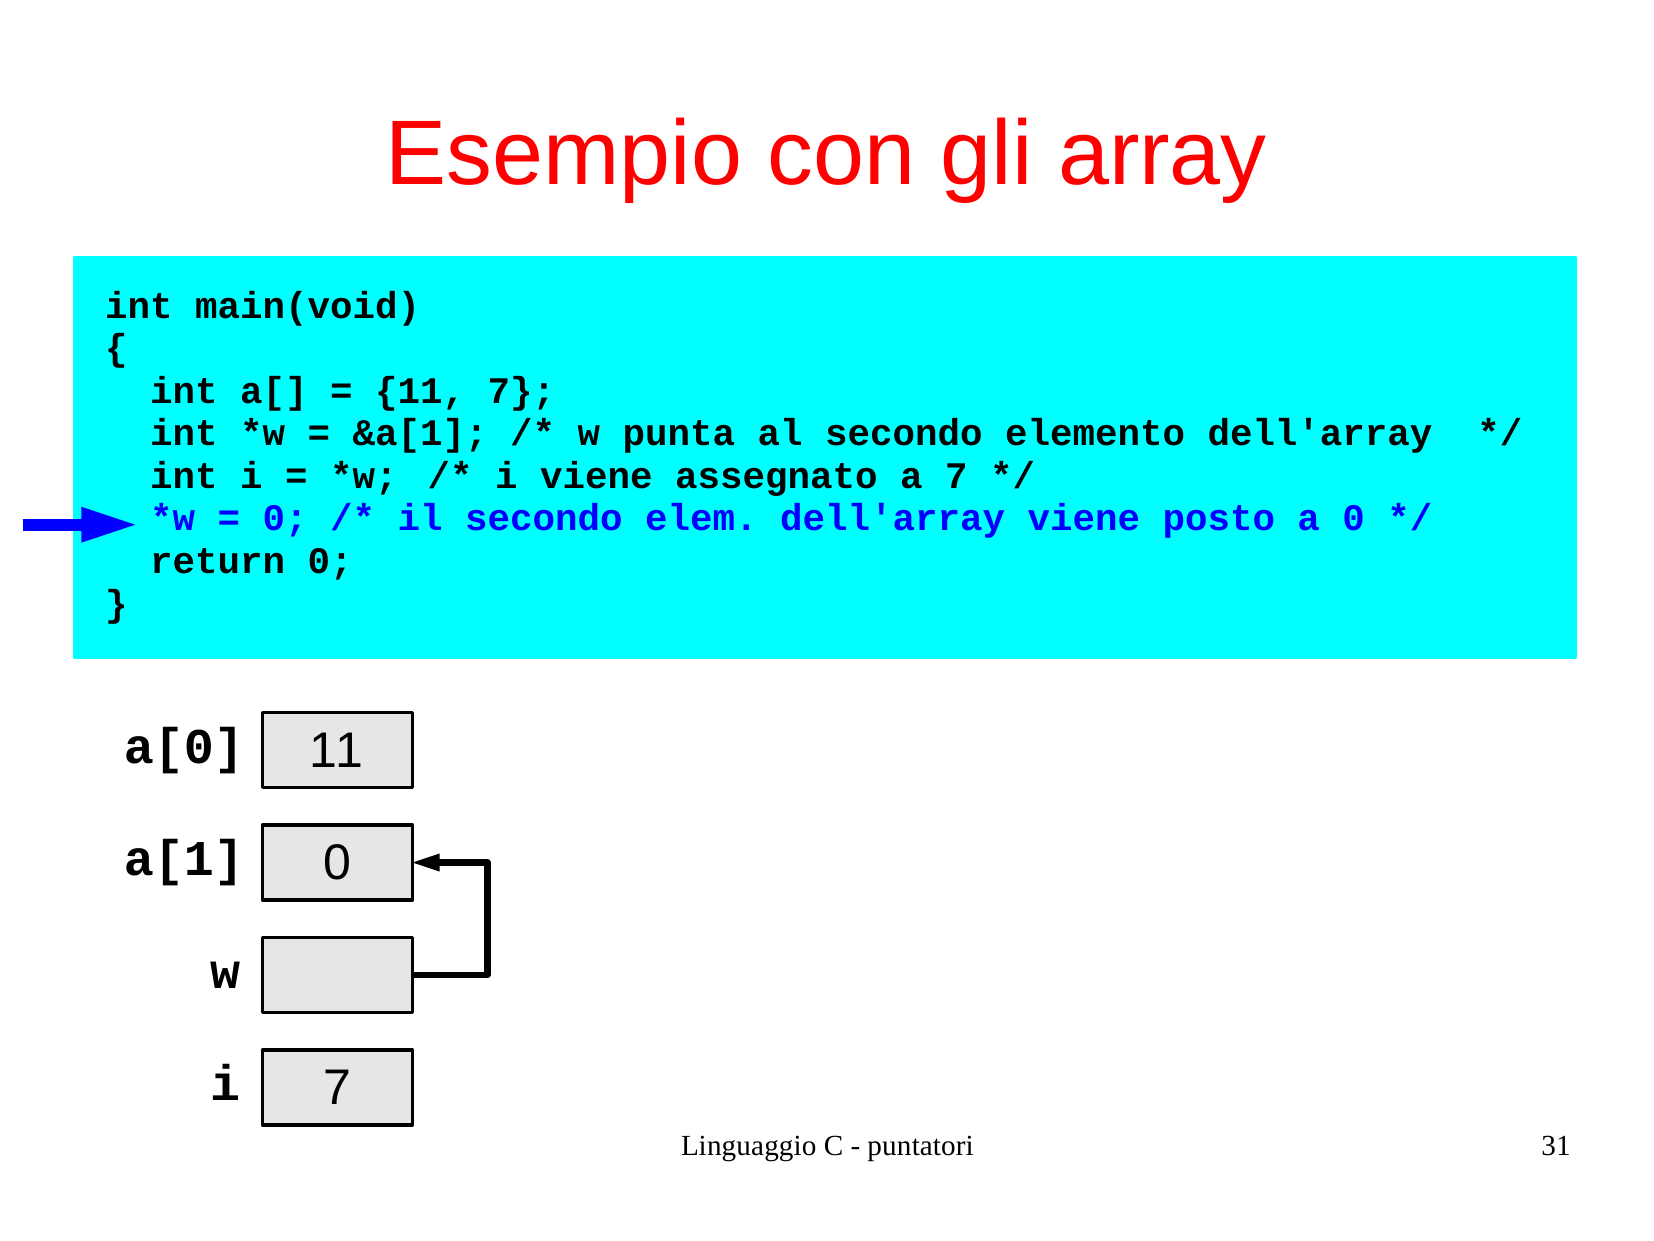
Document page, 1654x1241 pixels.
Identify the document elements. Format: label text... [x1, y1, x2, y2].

title Esempio con gli array [82, 49, 1571, 257]
text_box i [187, 1050, 263, 1126]
text_box a[0] [112, 712, 256, 788]
text_box 7 [263, 1050, 413, 1126]
text_box a[1] [112, 825, 256, 901]
text_box 11 [262, 712, 413, 788]
text_box w [187, 937, 263, 1013]
text_box int main(void) { int a[] = {11, 7}; int *w = &a[1]; /* w punta al secondo elemento dell'array */ int i = *w; /* i viene assegnato a 7 */ *w = 0; /* il secondo elem. dell'array viene posto a 0 */ return 0; } [75, 257, 1576, 658]
text_box 0 [262, 825, 413, 901]
text_box [263, 937, 413, 1013]
